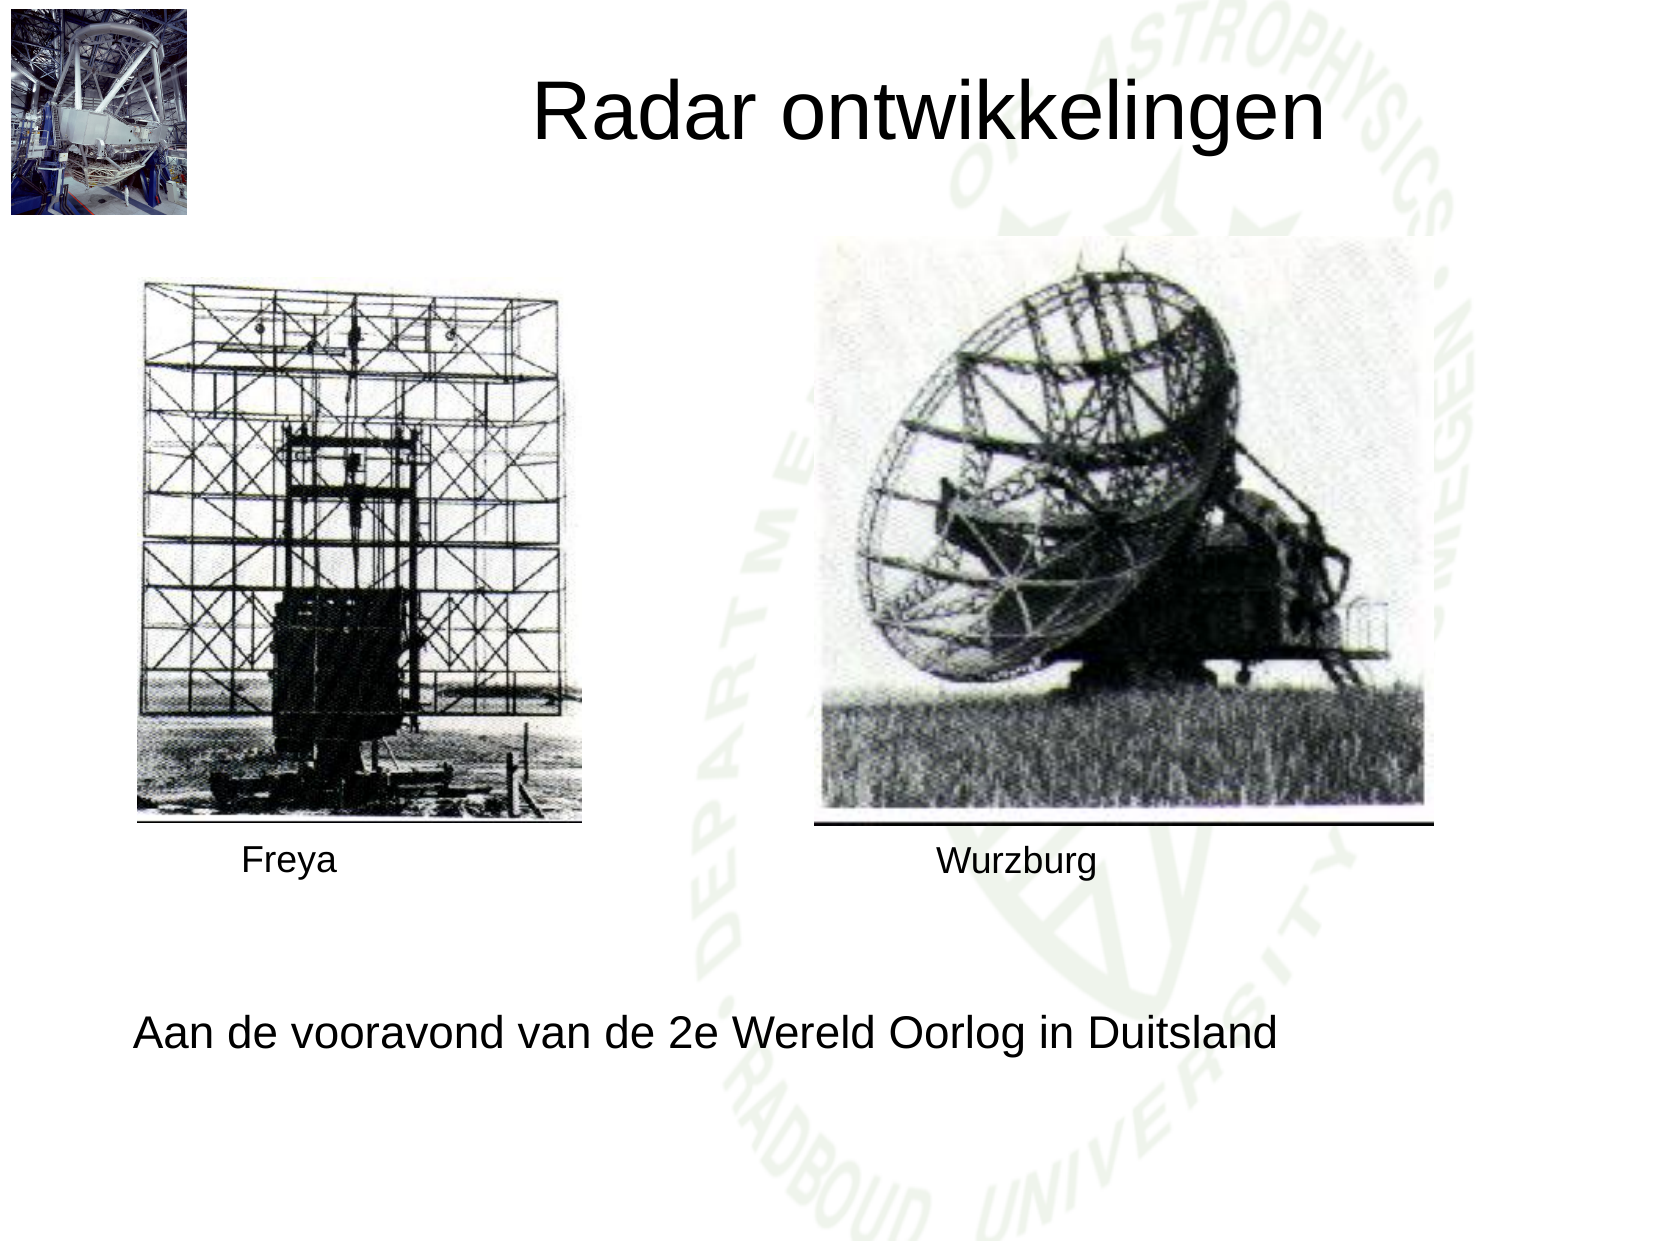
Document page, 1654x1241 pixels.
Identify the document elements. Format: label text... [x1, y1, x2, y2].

text_box Freya [226, 830, 352, 888]
text_box Wurzburg [921, 832, 1113, 890]
text_box Aan de vooravond van de 2e Wereld Oorlog in Duitsland [118, 999, 1294, 1067]
picture [0, 0, 1654, 1241]
text_box Radar ontwikkelingen [516, 57, 1342, 165]
